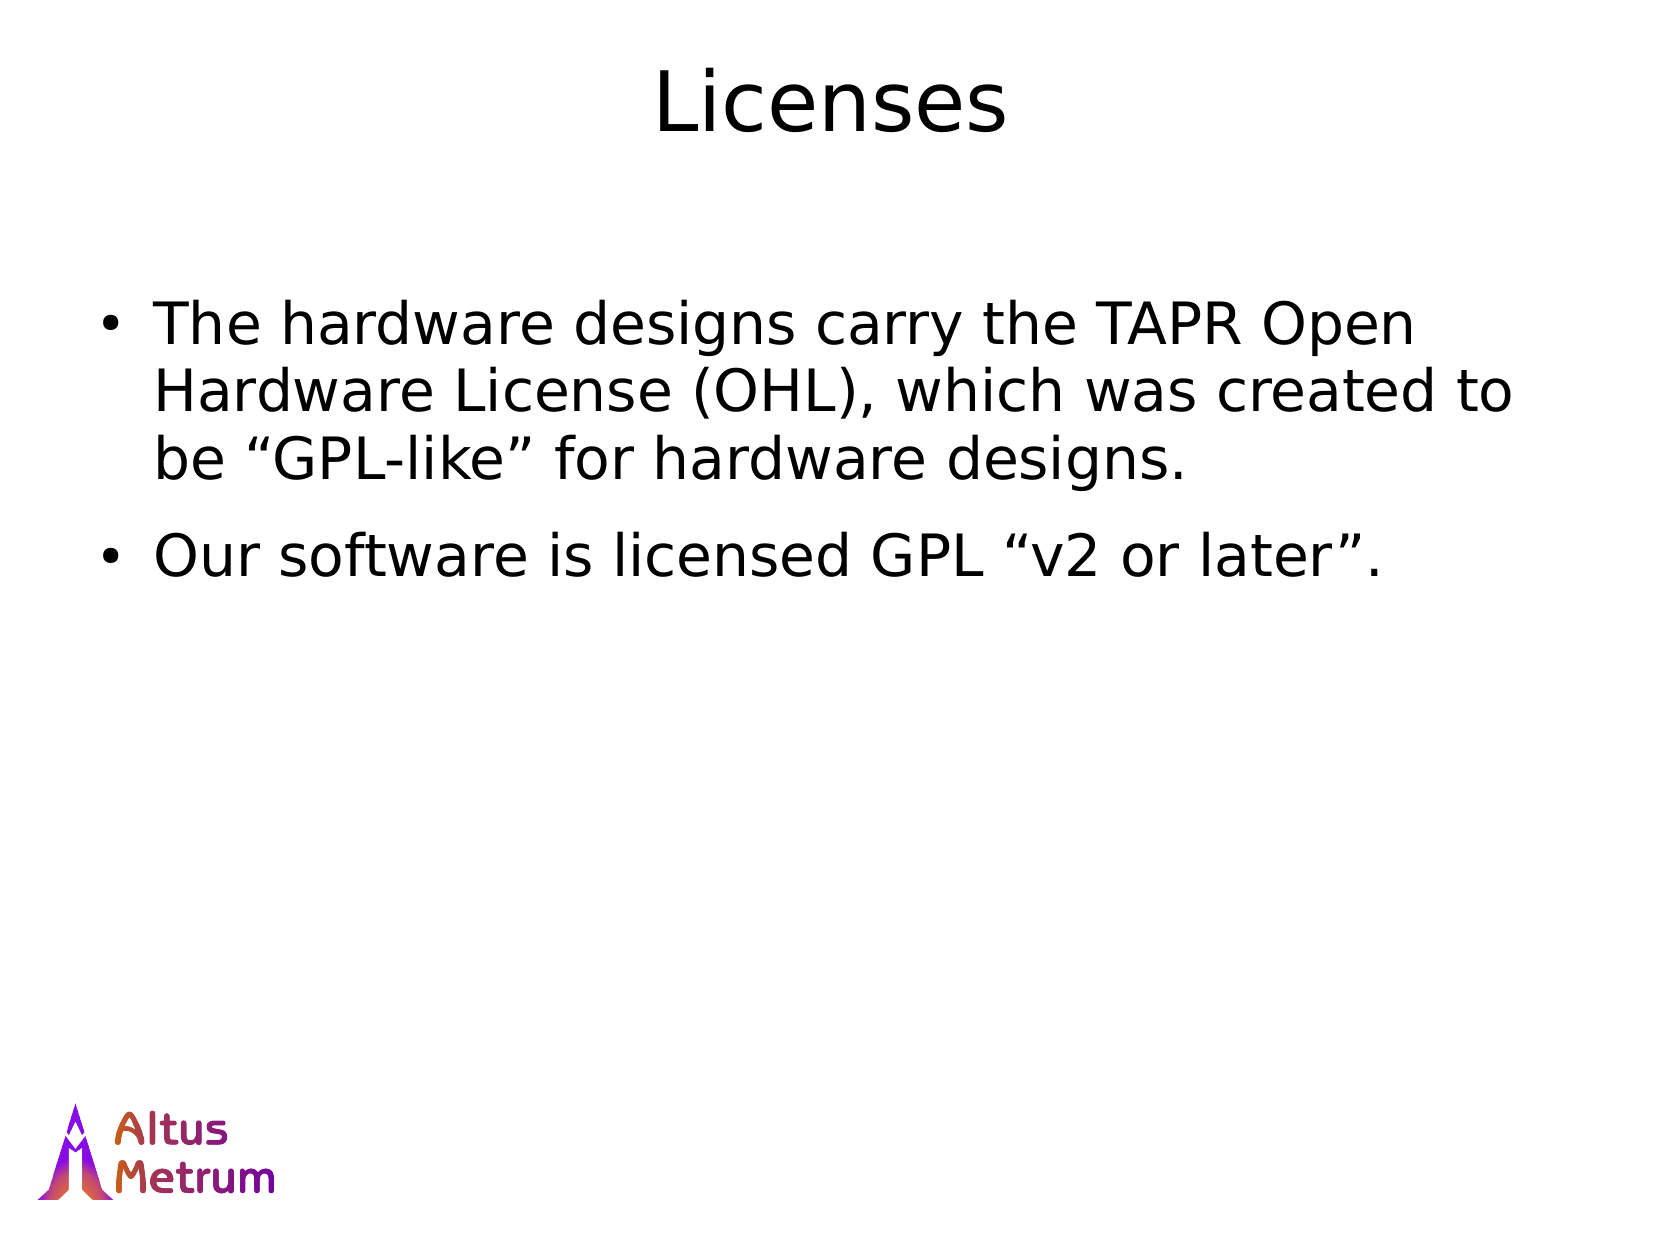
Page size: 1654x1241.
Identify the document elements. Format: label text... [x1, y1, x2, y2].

list The hardware designs carry the TAPR Open Hardware License (OHL), which was created to be “GPL-like” for hardware designs. Our software is licensed GPL “v2 or later”. [82, 290, 1571, 1094]
picture [37, 1103, 274, 1200]
title Licenses [86, 17, 1576, 188]
